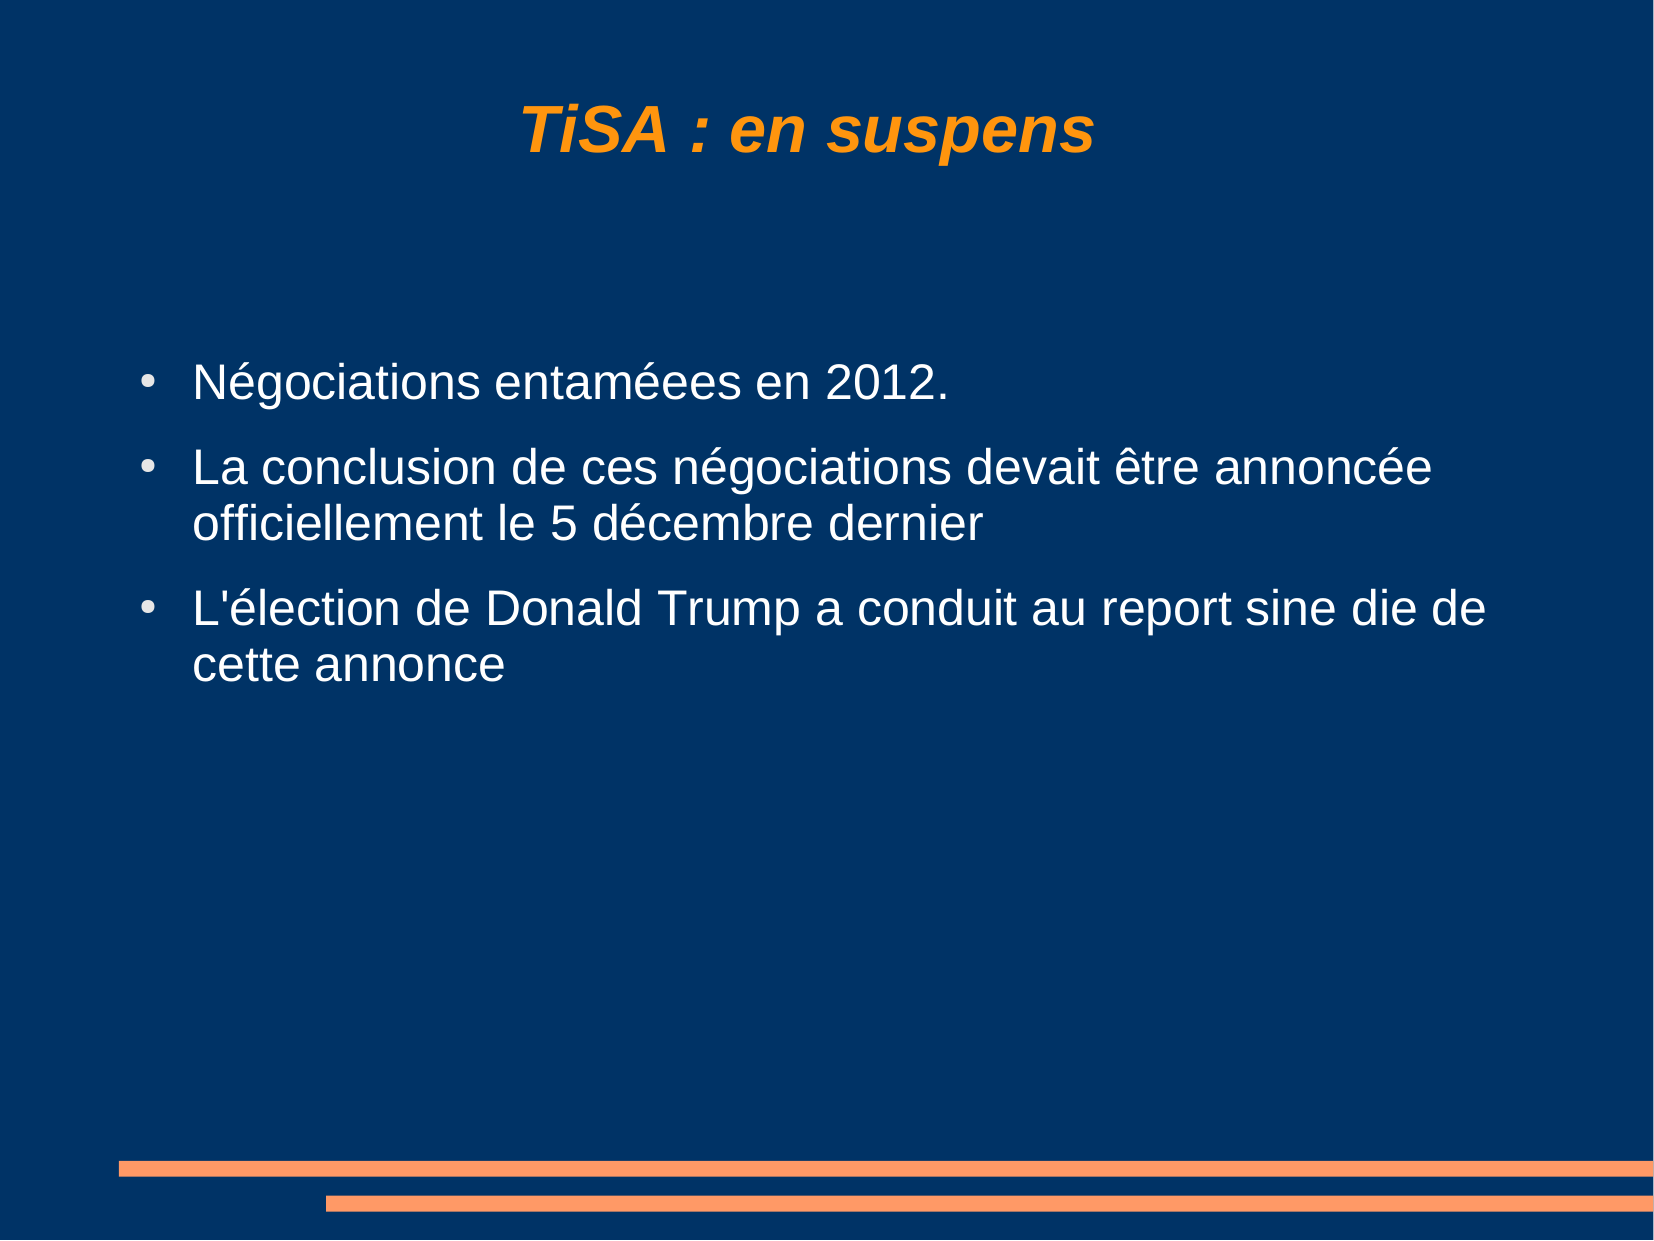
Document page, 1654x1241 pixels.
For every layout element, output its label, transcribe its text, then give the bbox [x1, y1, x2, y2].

list Négociations entaméees en 2012. La conclusion de ces négociations devait être annoncée officiellement le 5 décembre dernier L'élection de Donald Trump a conduit au report sine die de cette annonce [121, 354, 1561, 733]
title TiSA : en suspens [101, 82, 1514, 178]
